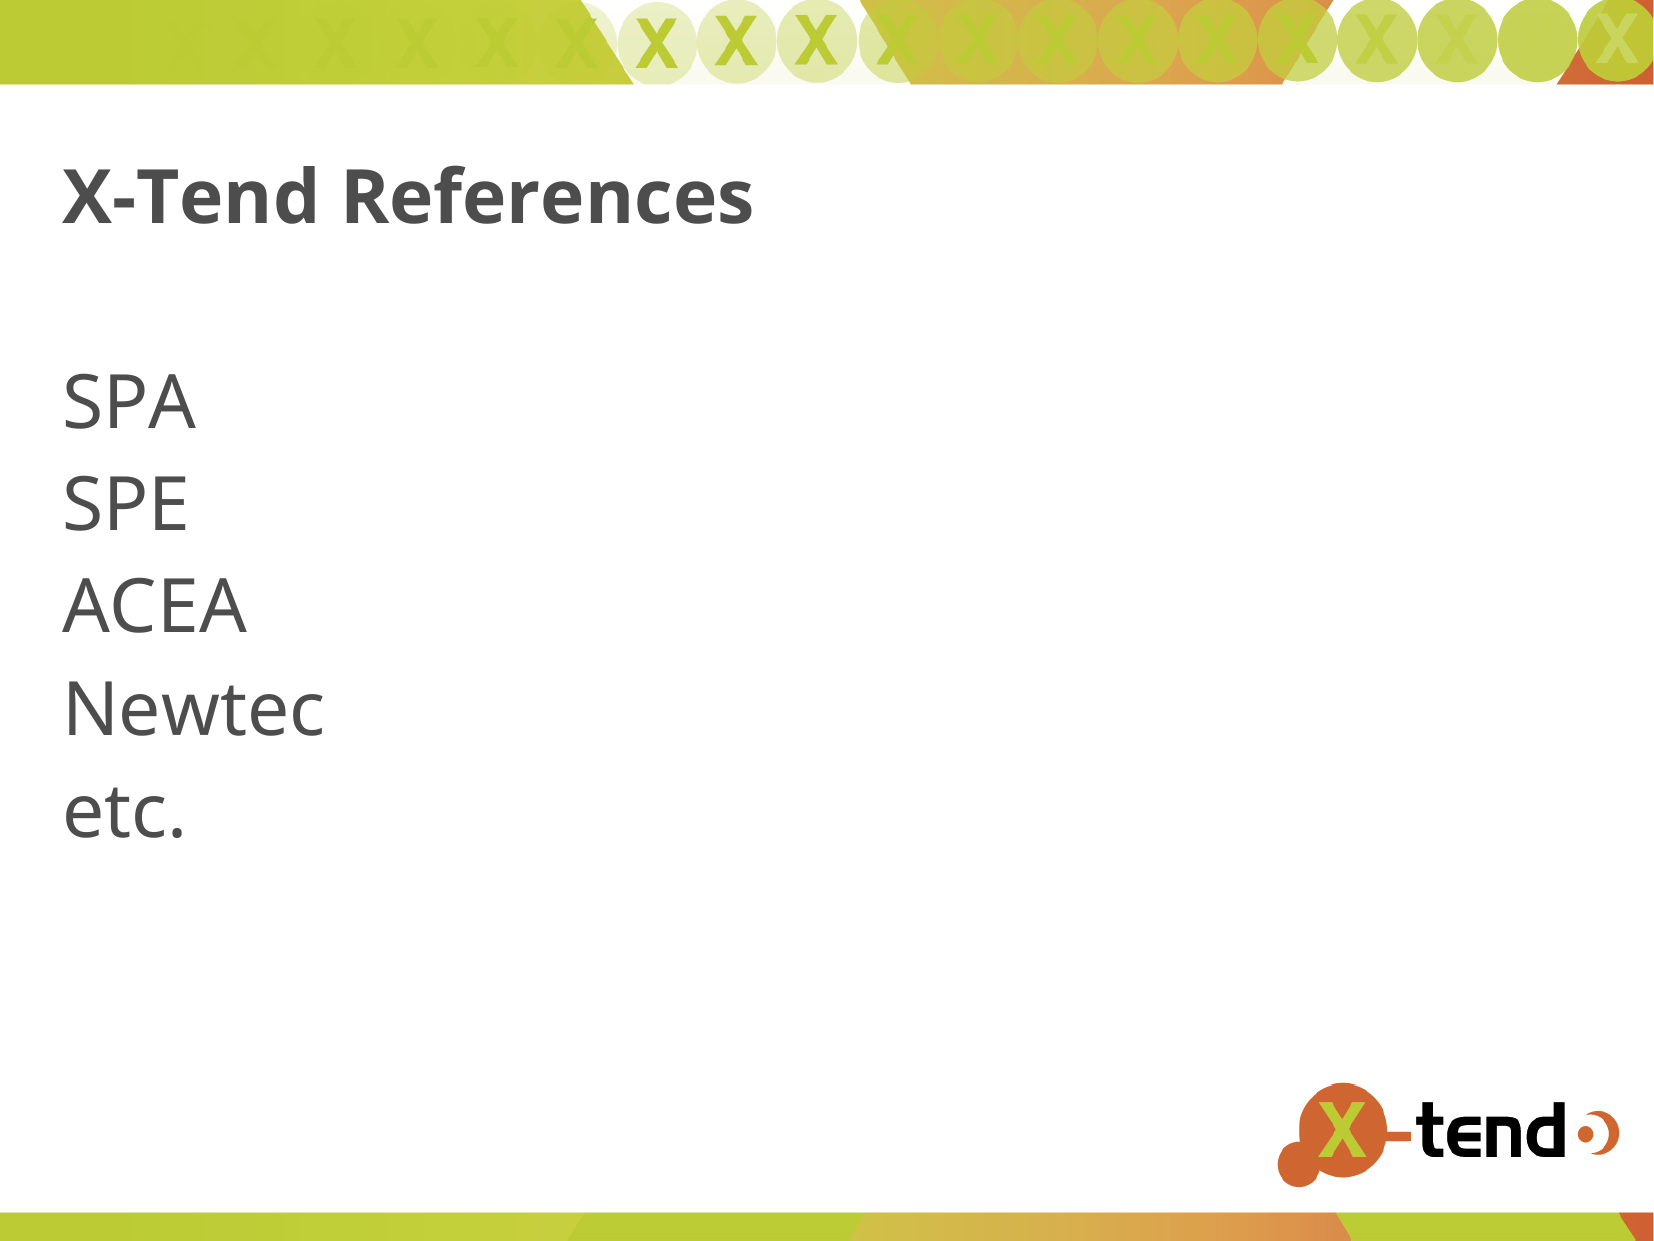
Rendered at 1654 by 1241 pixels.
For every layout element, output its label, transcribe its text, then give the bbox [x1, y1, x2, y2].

text_box X-Tend References SPA SPE ACEA Newtec etc. [47, 135, 770, 1241]
picture [0, 0, 1654, 1241]
